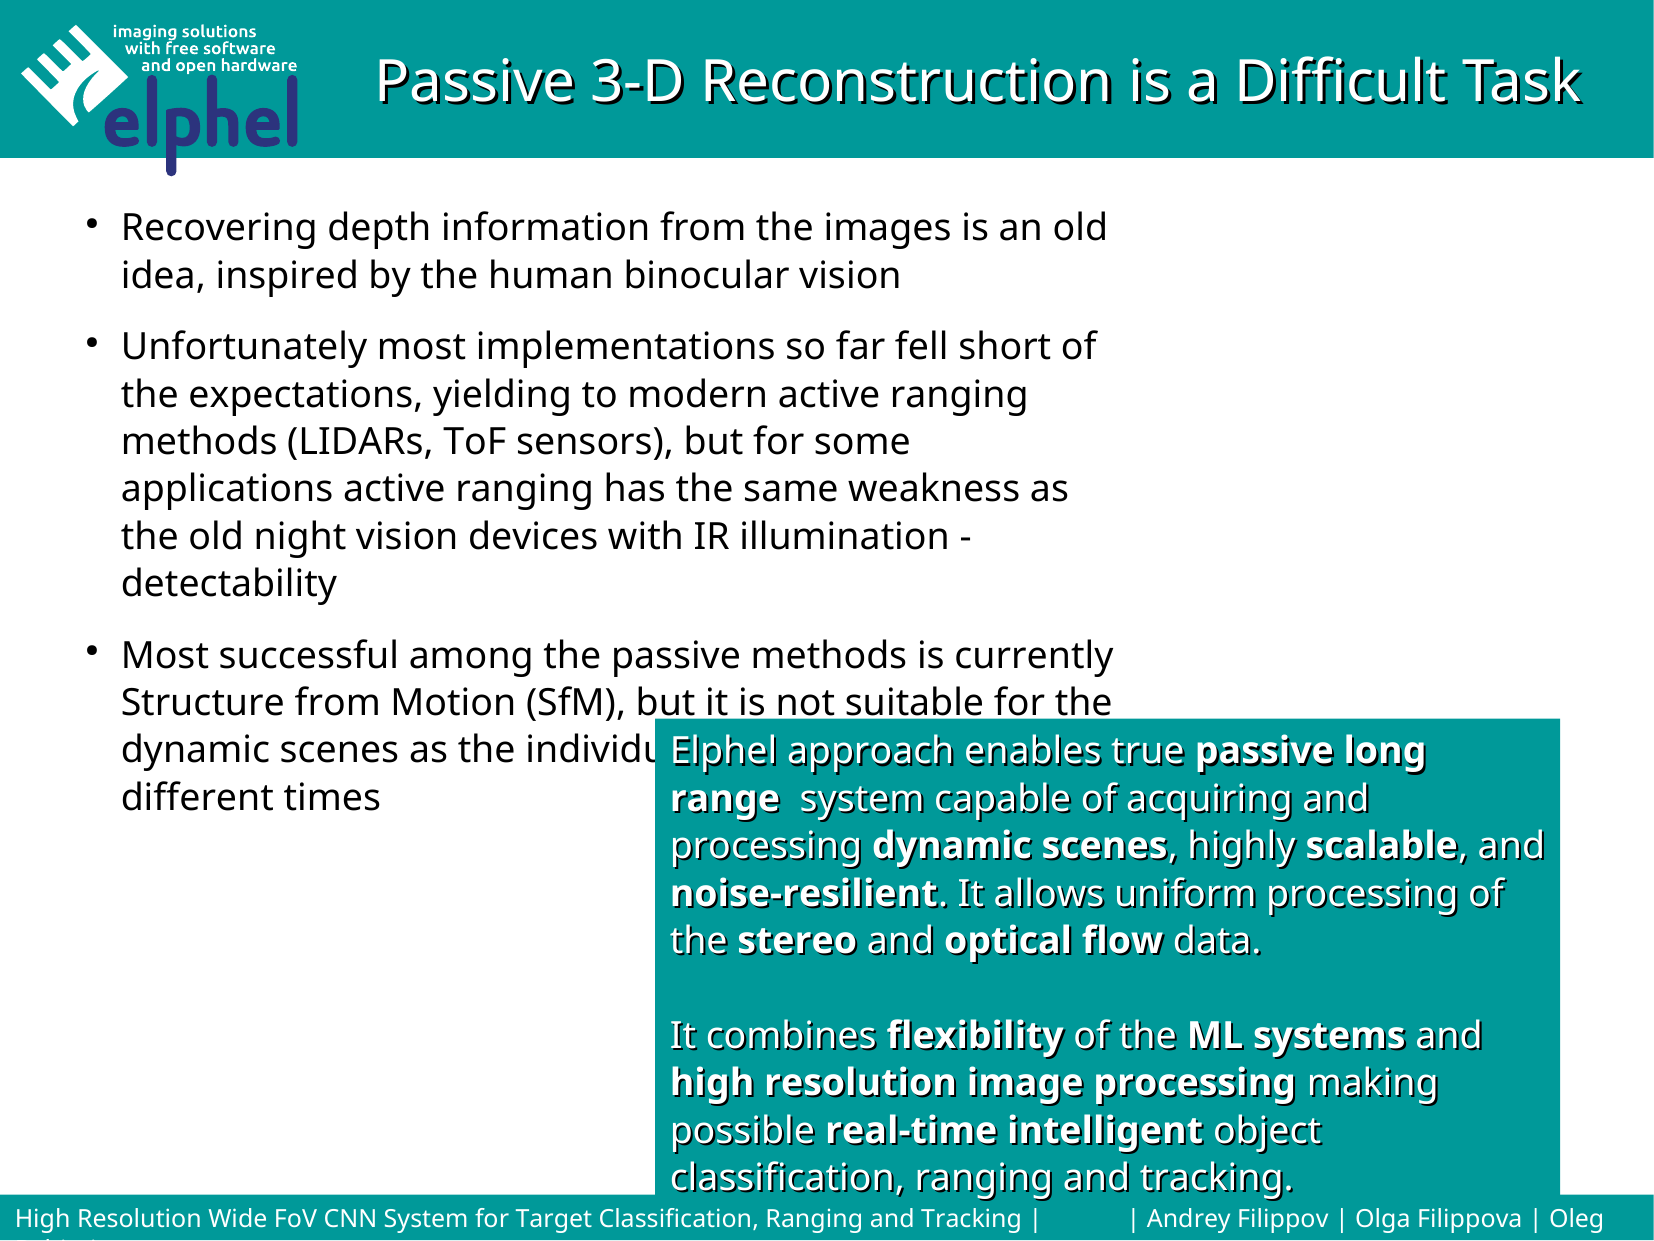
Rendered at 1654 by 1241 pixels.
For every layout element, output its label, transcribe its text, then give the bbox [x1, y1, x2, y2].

title Passive 3-D Reconstruction is a Difficult Task [314, 0, 1643, 158]
text_box Elphel approach enables true passive long range system capable of acquiring and processing dynamic scenes, highly scalable, and noise-resilient. It allows uniform processing of the stereo and optical flow data. It combines flexibility of the ML systems and high resolution image processing making possible real-time intelligent object classification, ranging and tracking. [655, 718, 1561, 1125]
text_box Recovering depth information from the images is an old idea, inspired by the human binocular vision Unfortunately most implementations so far fell short of the expectations, yielding to modern active ranging methods (LIDARs, ToF sensors), but for some applications active ranging has the same weakness as the old night vision devices with IR illumination - detectability Most successful among the passive methods is currently Structure from Motion (SfM), but it is not suitable for the dynamic scenes as the individual images are acquired at different times [70, 195, 1130, 701]
